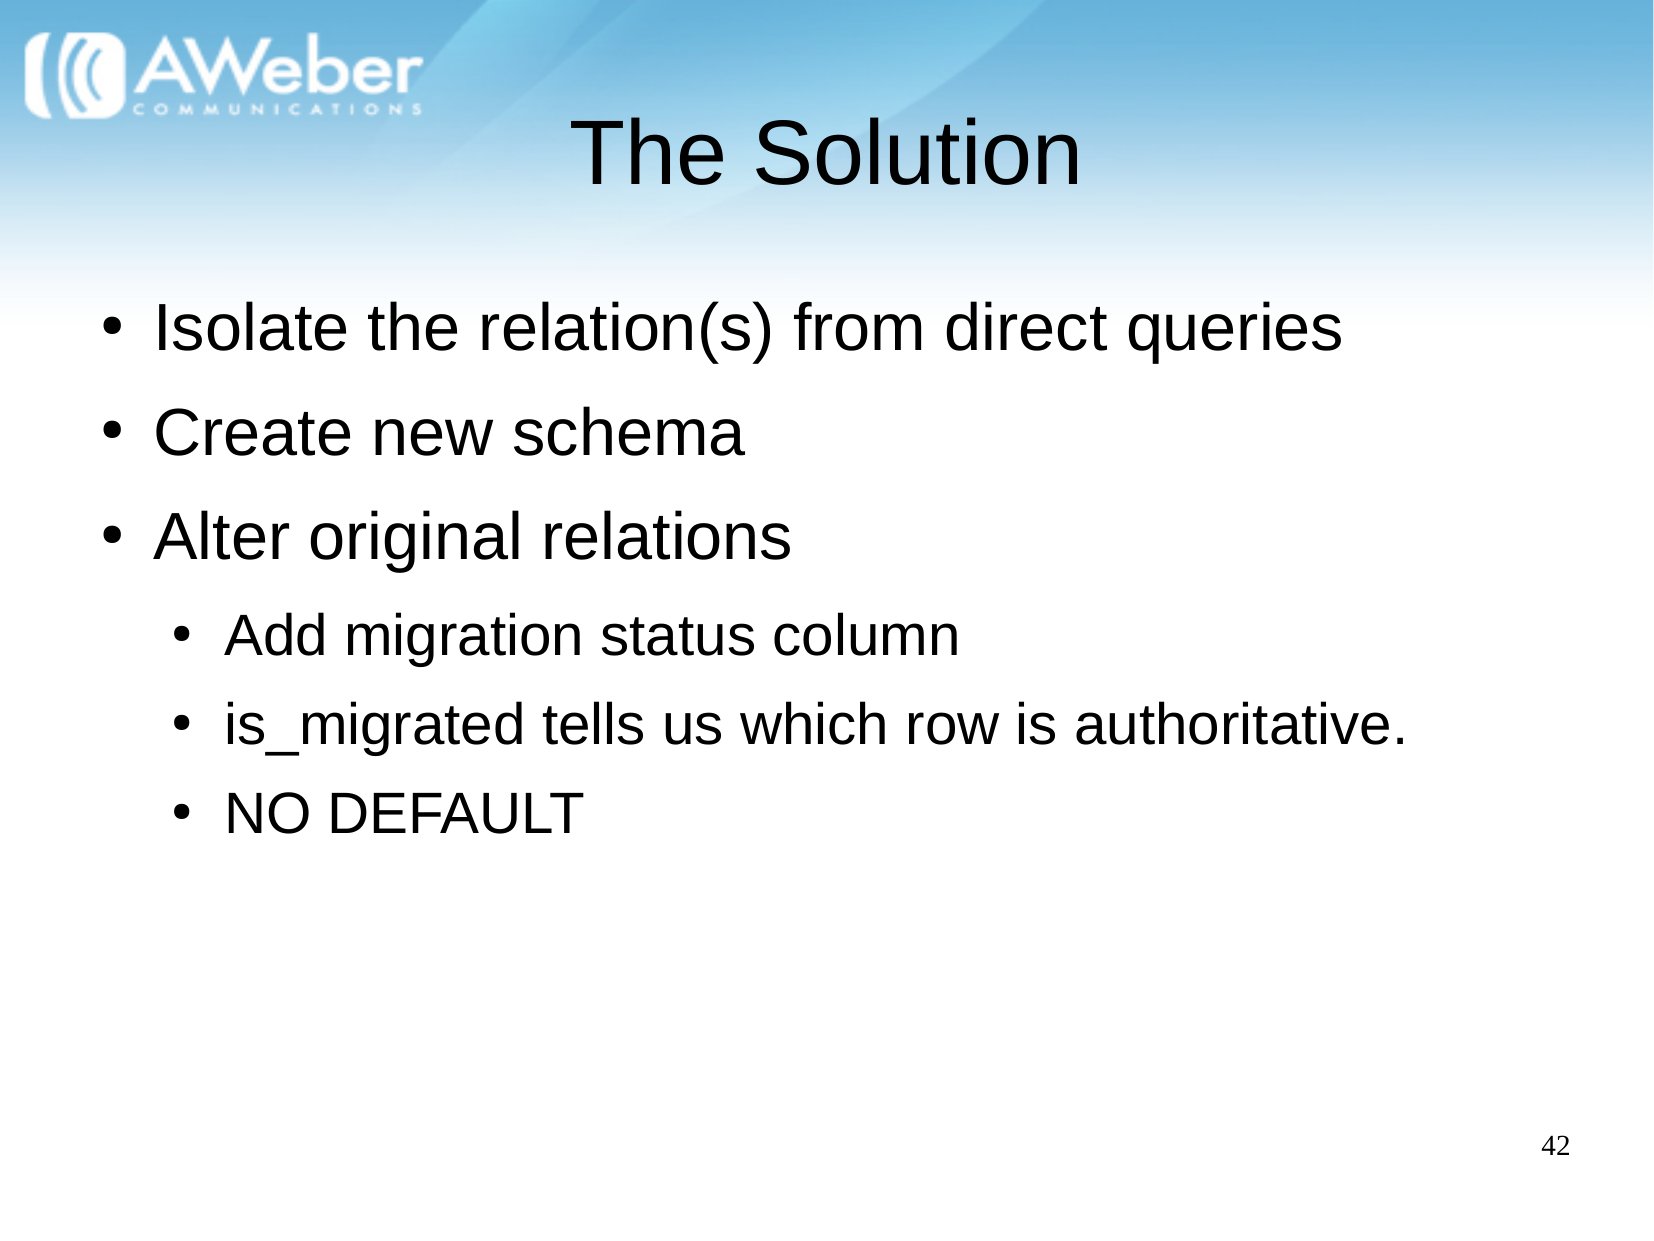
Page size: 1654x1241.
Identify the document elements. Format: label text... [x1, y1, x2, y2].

list Isolate the relation(s) from direct queries Create new schema Alter original relations Add migration status column is_migrated tells us which row is authoritative. NO DEFAULT [82, 290, 1571, 1109]
picture [0, 0, 1654, 376]
title The Solution [82, 49, 1571, 257]
